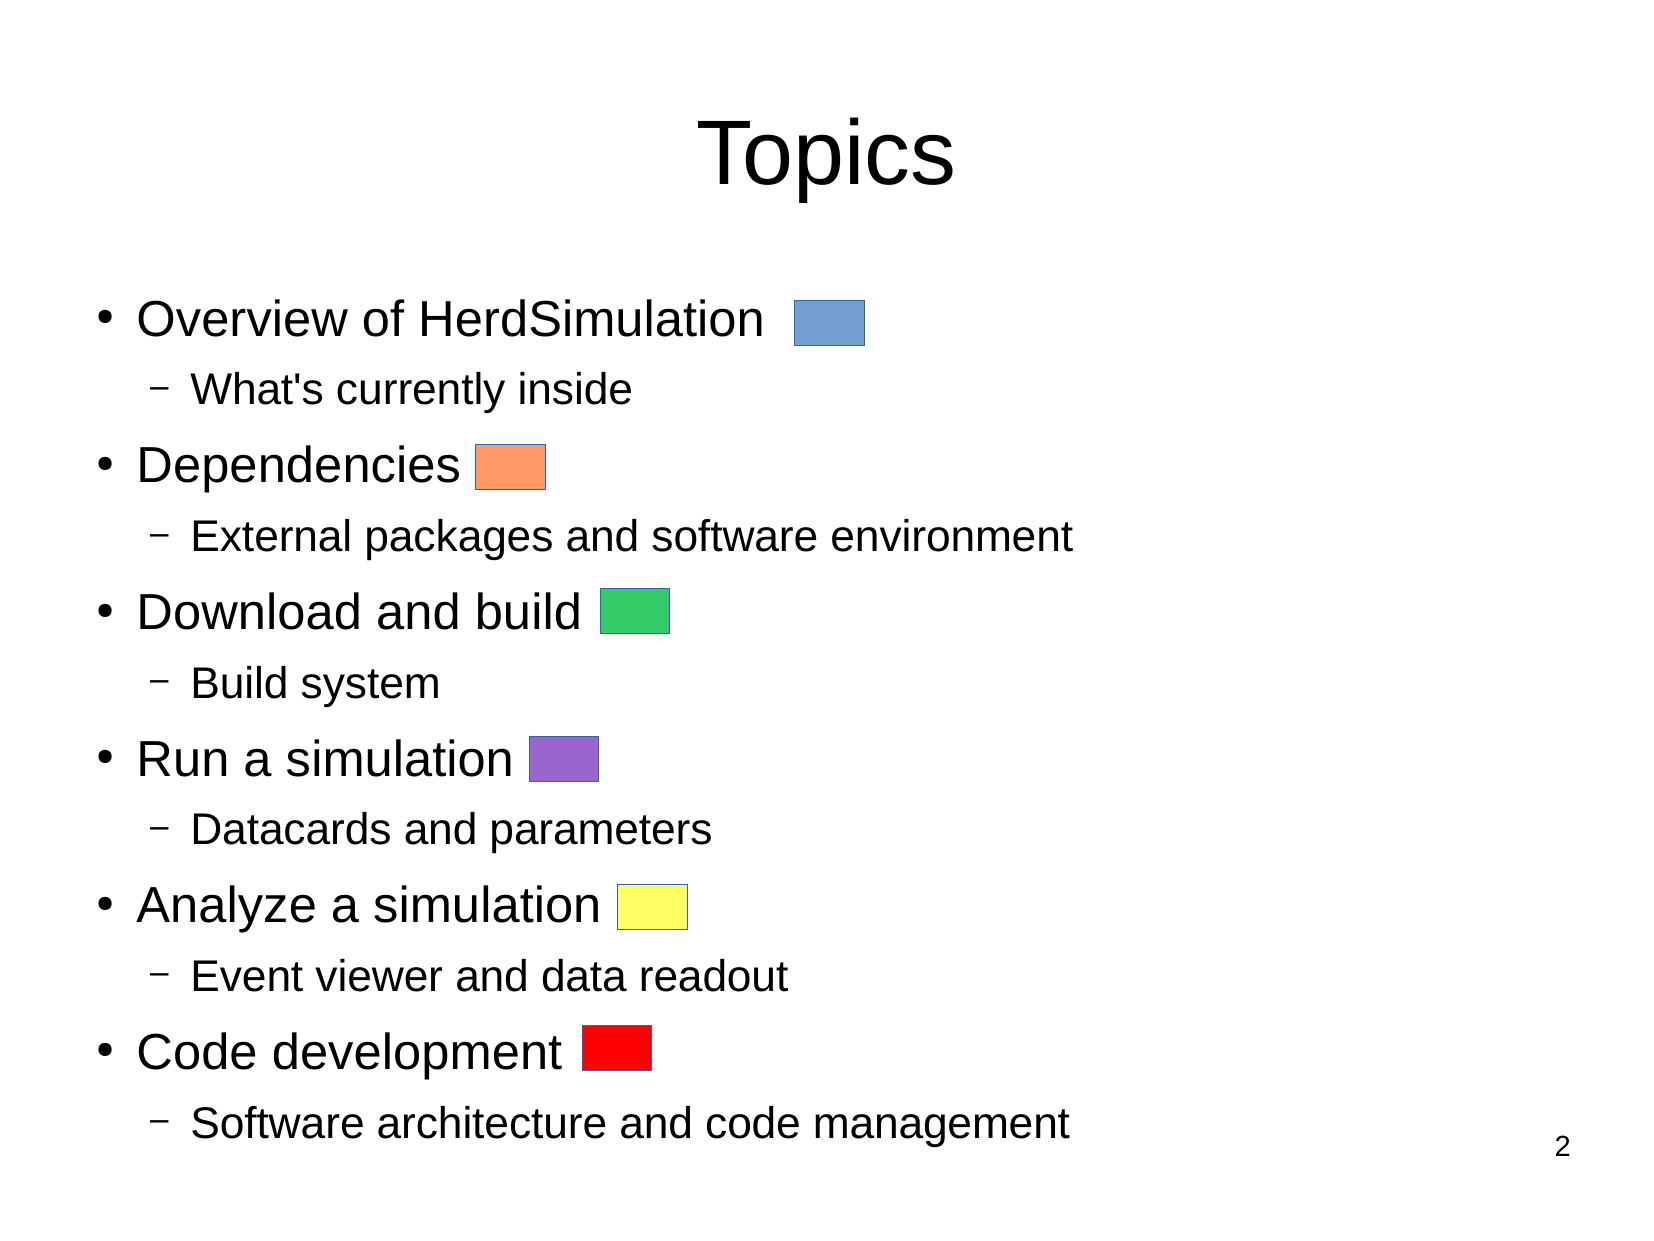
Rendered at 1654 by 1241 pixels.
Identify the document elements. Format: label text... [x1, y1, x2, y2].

list Overview of HerdSimulation What's currently inside Dependencies External packages and software environment Download and build Build system Run a simulation Datacards and parameters Analyze a simulation Event viewer and data readout Code development Software architecture and code management [82, 290, 1571, 1156]
text_box [794, 300, 865, 346]
text_box [600, 588, 670, 634]
title Topics [82, 49, 1571, 257]
text_box [475, 444, 546, 490]
text_box [582, 1025, 652, 1071]
text_box [617, 884, 688, 930]
text_box [529, 736, 599, 782]
